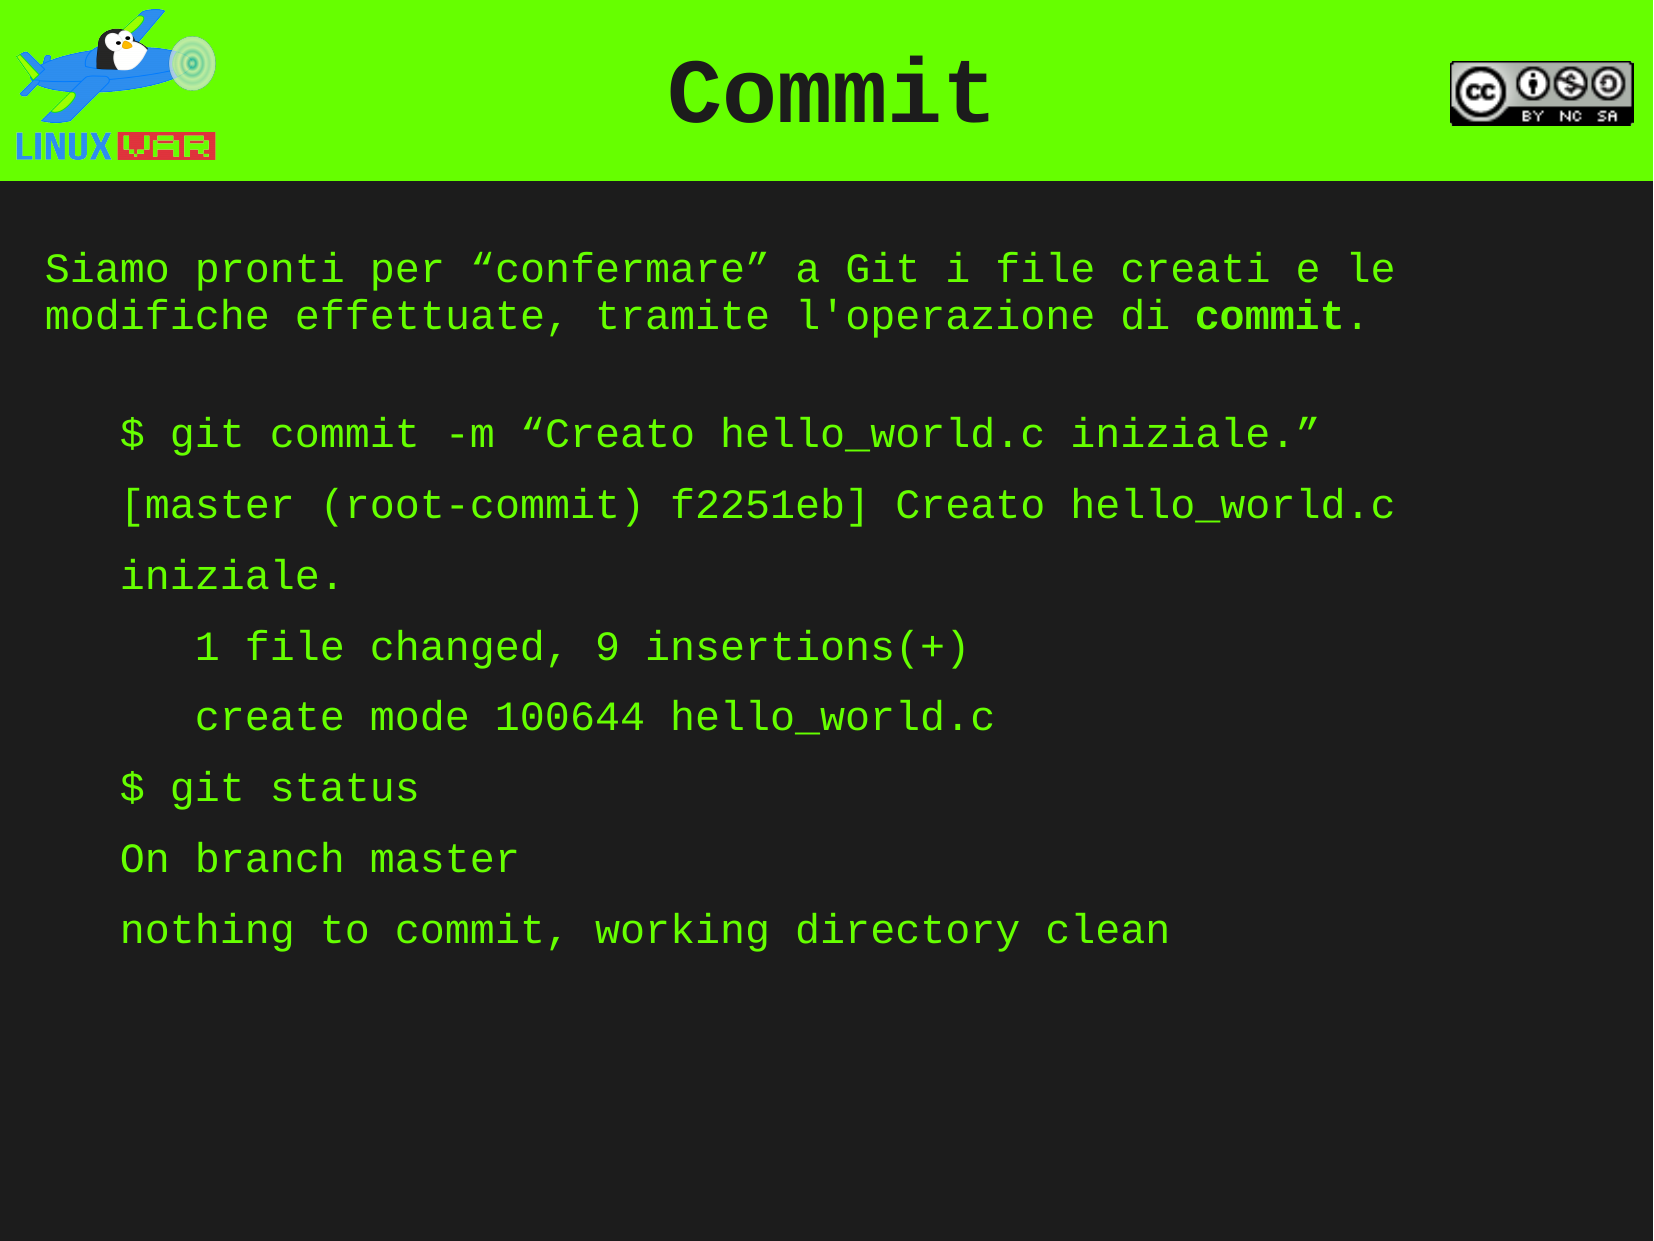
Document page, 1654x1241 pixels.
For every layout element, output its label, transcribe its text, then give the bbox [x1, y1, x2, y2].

text_box Siamo pronti per “confermare” a Git i file creati e le modifiche effettuate, tramite l'operazione di commit. $ git commit -m “Creato hello_world.c iniziale.” [master (root-commit) f2251eb] Creato hello_world.c iniziale. 1 file changed, 9 insertions(+) create mode 100644 hello_world.c $ git status On branch master nothing to commit, working directory clean [30, 240, 1606, 1021]
text_box Commit [216, 39, 1471, 158]
picture [1450, 61, 1634, 126]
picture [16, 9, 216, 160]
text_box [0, 0, 1653, 181]
